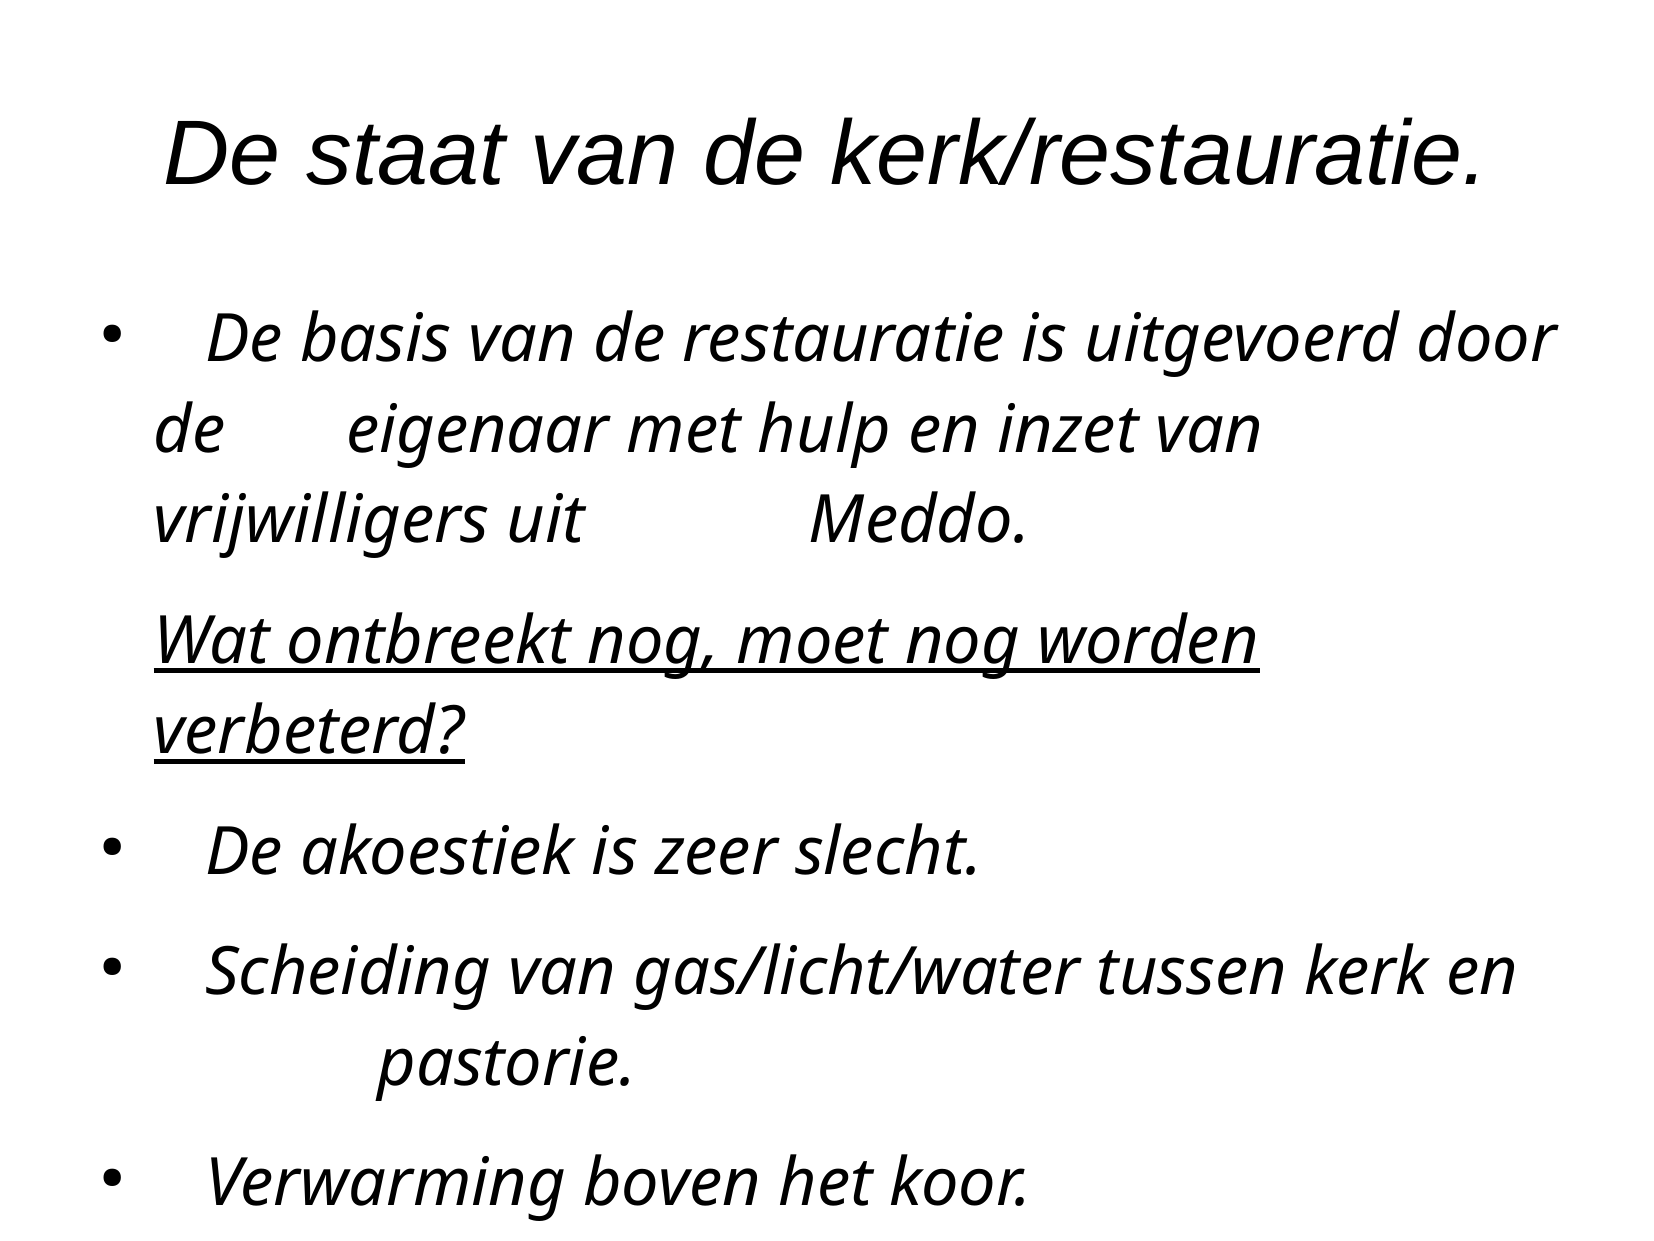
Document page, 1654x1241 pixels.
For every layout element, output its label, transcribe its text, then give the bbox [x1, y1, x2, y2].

title De staat van de kerk/restauratie. [82, 49, 1571, 257]
list De basis van de restauratie is uitgevoerd door de eigenaar met hulp en inzet van vrijwilligers uit Meddo. Wat ontbreekt nog, moet nog worden verbeterd? De akoestiek is zeer slecht. Scheiding van gas/licht/water tussen kerk en pastorie. Verwarming boven het koor. [82, 290, 1571, 1172]
